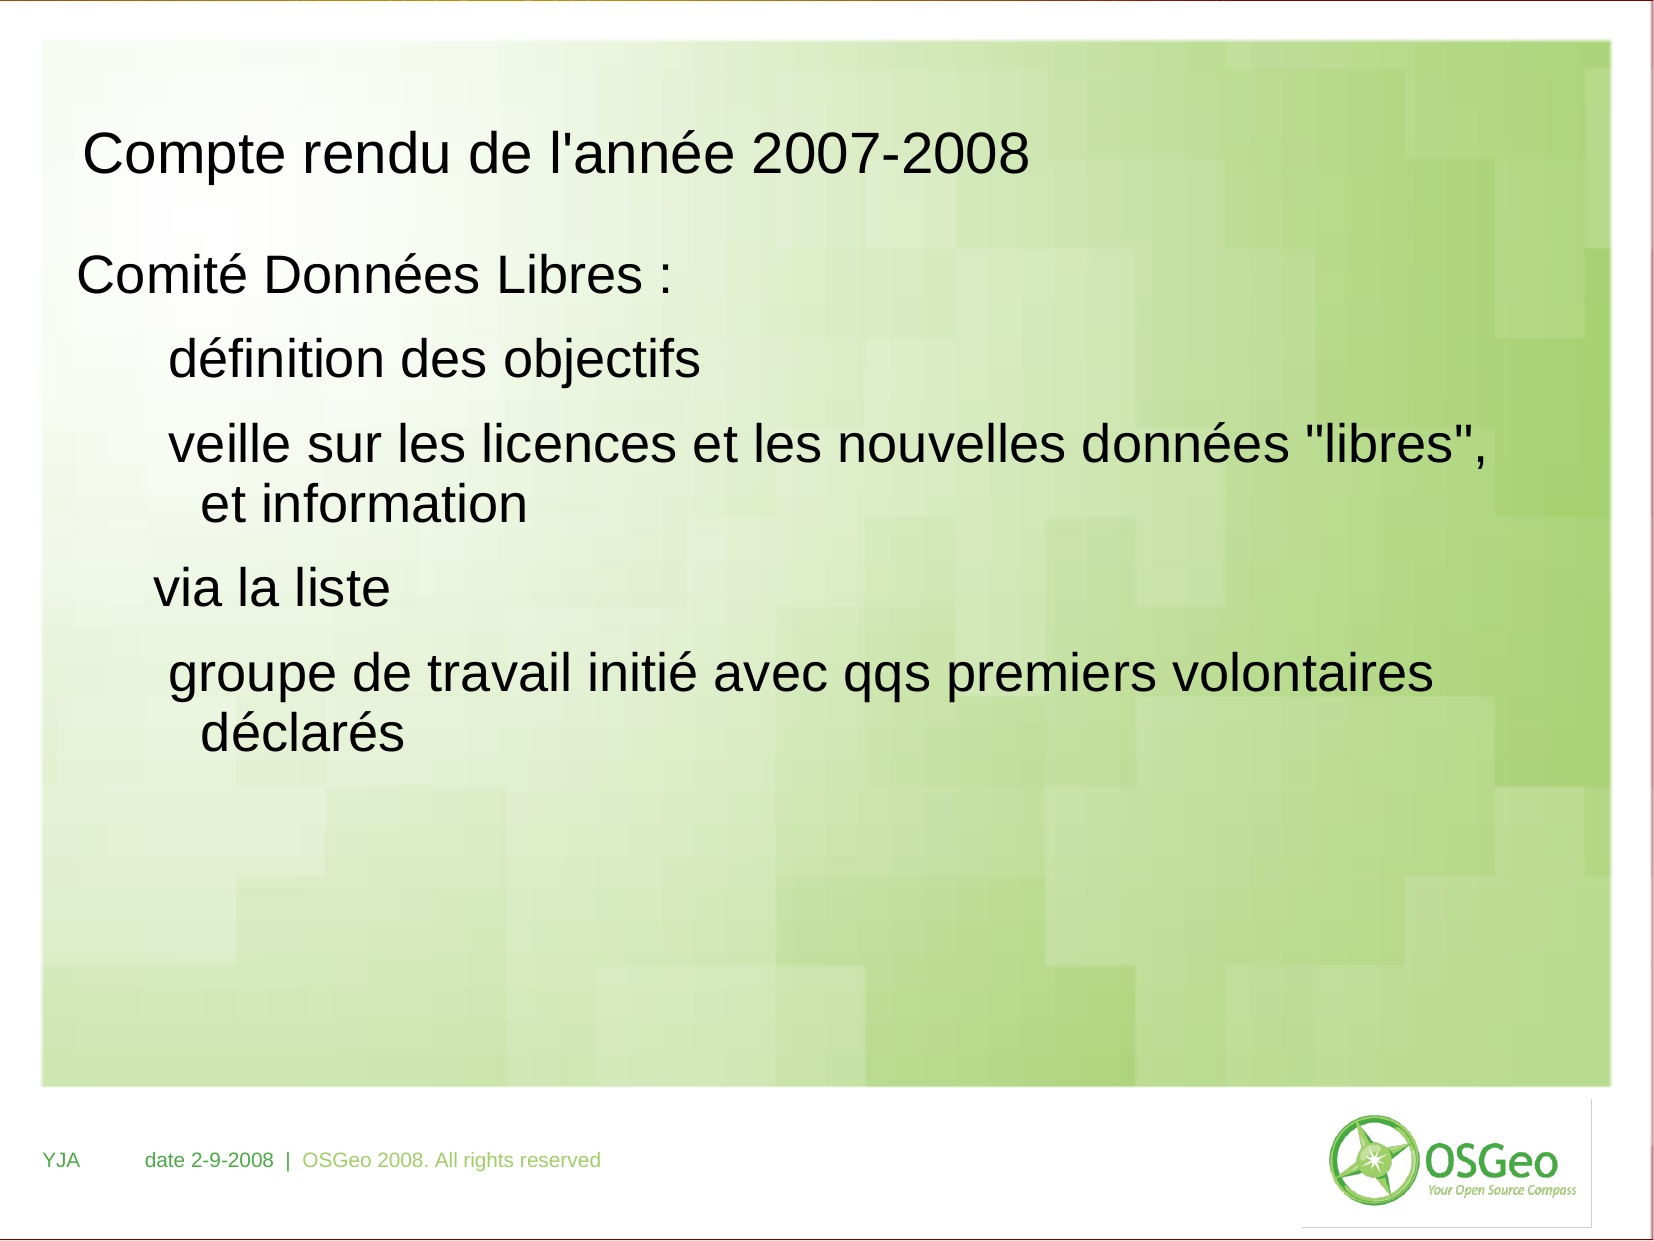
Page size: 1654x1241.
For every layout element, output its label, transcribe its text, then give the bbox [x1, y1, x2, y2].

list Comité Données Libres : définition des objectifs veille sur les licences et les nouvelles données "libres", et information via la liste groupe de travail initié avec qqs premiers volontaires déclarés [59, 244, 1548, 1063]
title Compte rendu de l'année 2007-2008 [82, 49, 1571, 257]
picture [0, 1, 1654, 1239]
